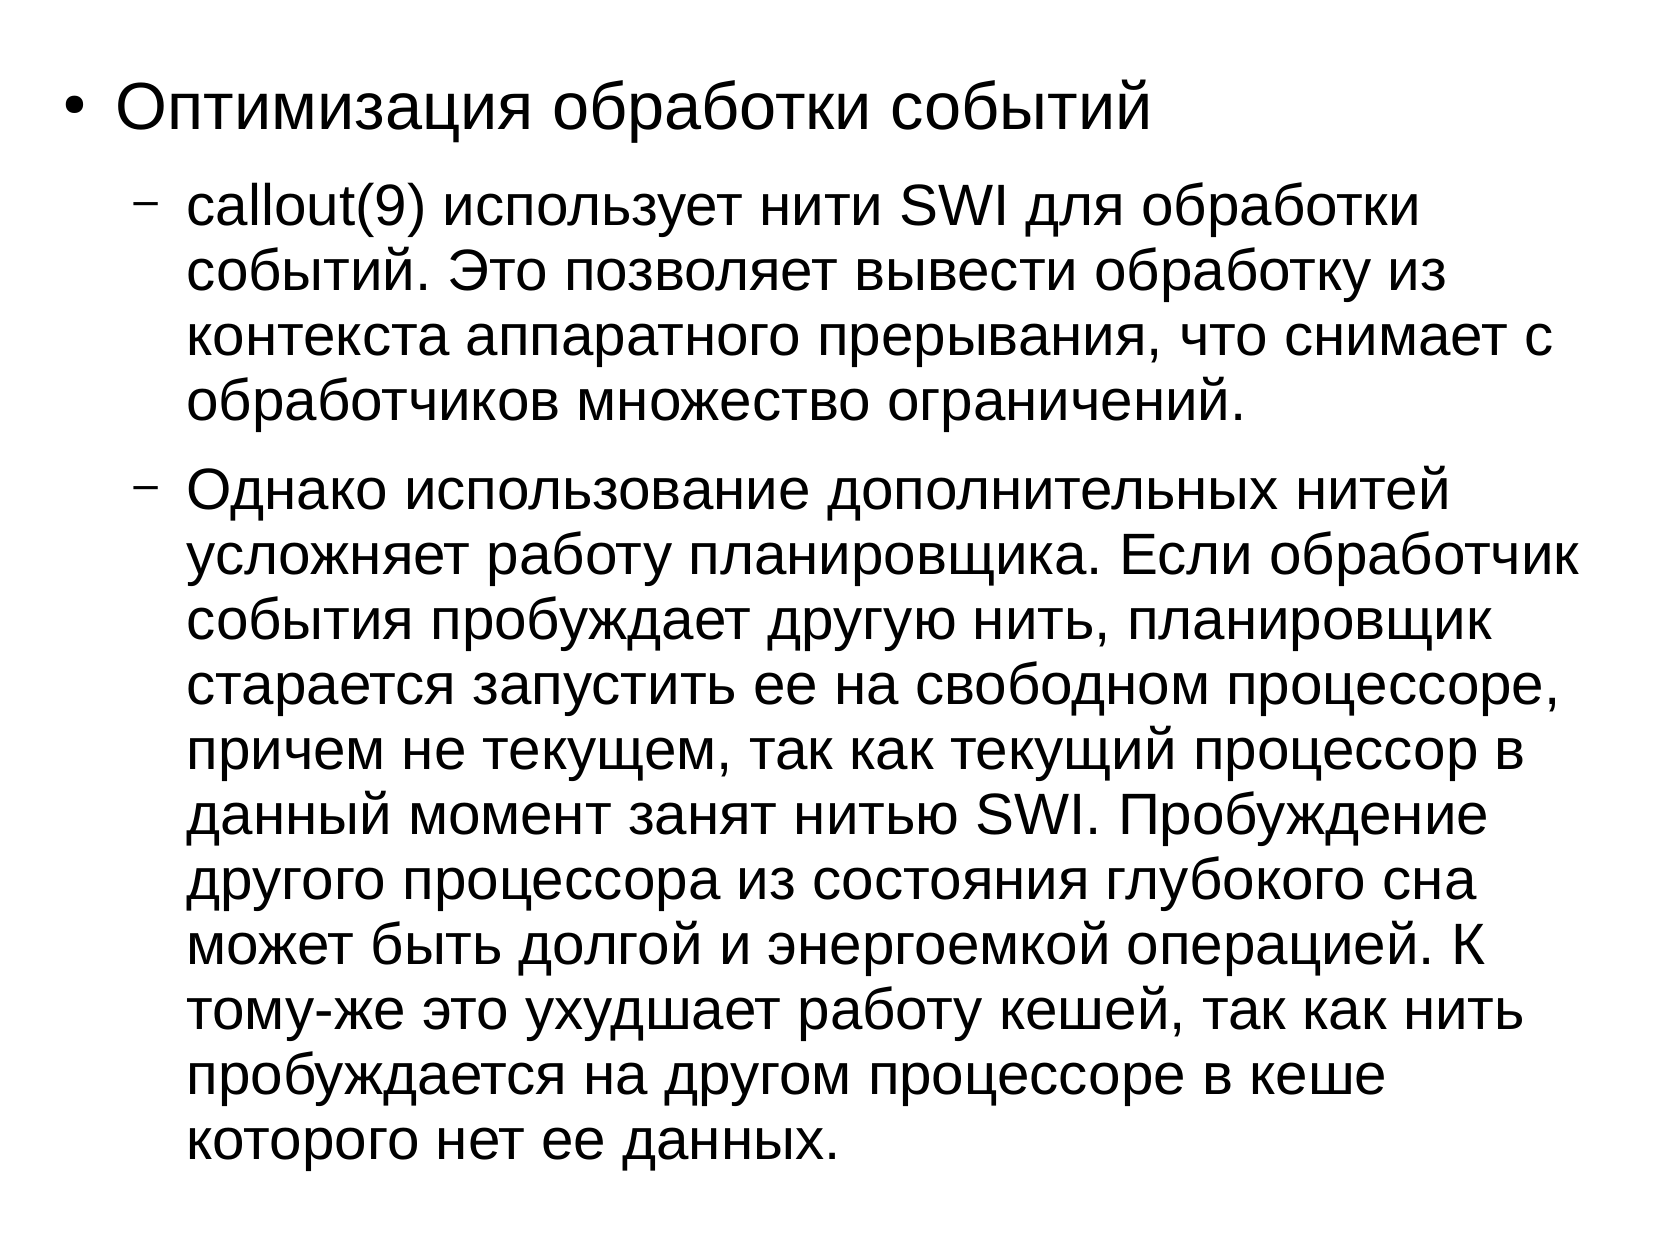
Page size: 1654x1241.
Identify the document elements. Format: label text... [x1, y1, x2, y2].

list Оптимизация обработки событий сallout(9) использует нити SWI для обработки событий. Это позволяет вывести обработку из контекста аппаратного прерывания, что снимает с обработчиков множество ограничений. Однако использование дополнительных нитей усложняет работу планировщика. Если обработчик события пробуждает другую нить, планировщик старается запустить ее на свободном процессоре, причем не текущем, так как текущий процессор в данный момент занят нитью SWI. Пробуждение другого процессора из состояния глубокого сна может быть долгой и энергоемкой операцией. К тому-же это ухудшает работу кешей, так как нить пробуждается на другом процессоре в кеше которого нет ее данных. [45, 68, 1621, 1221]
